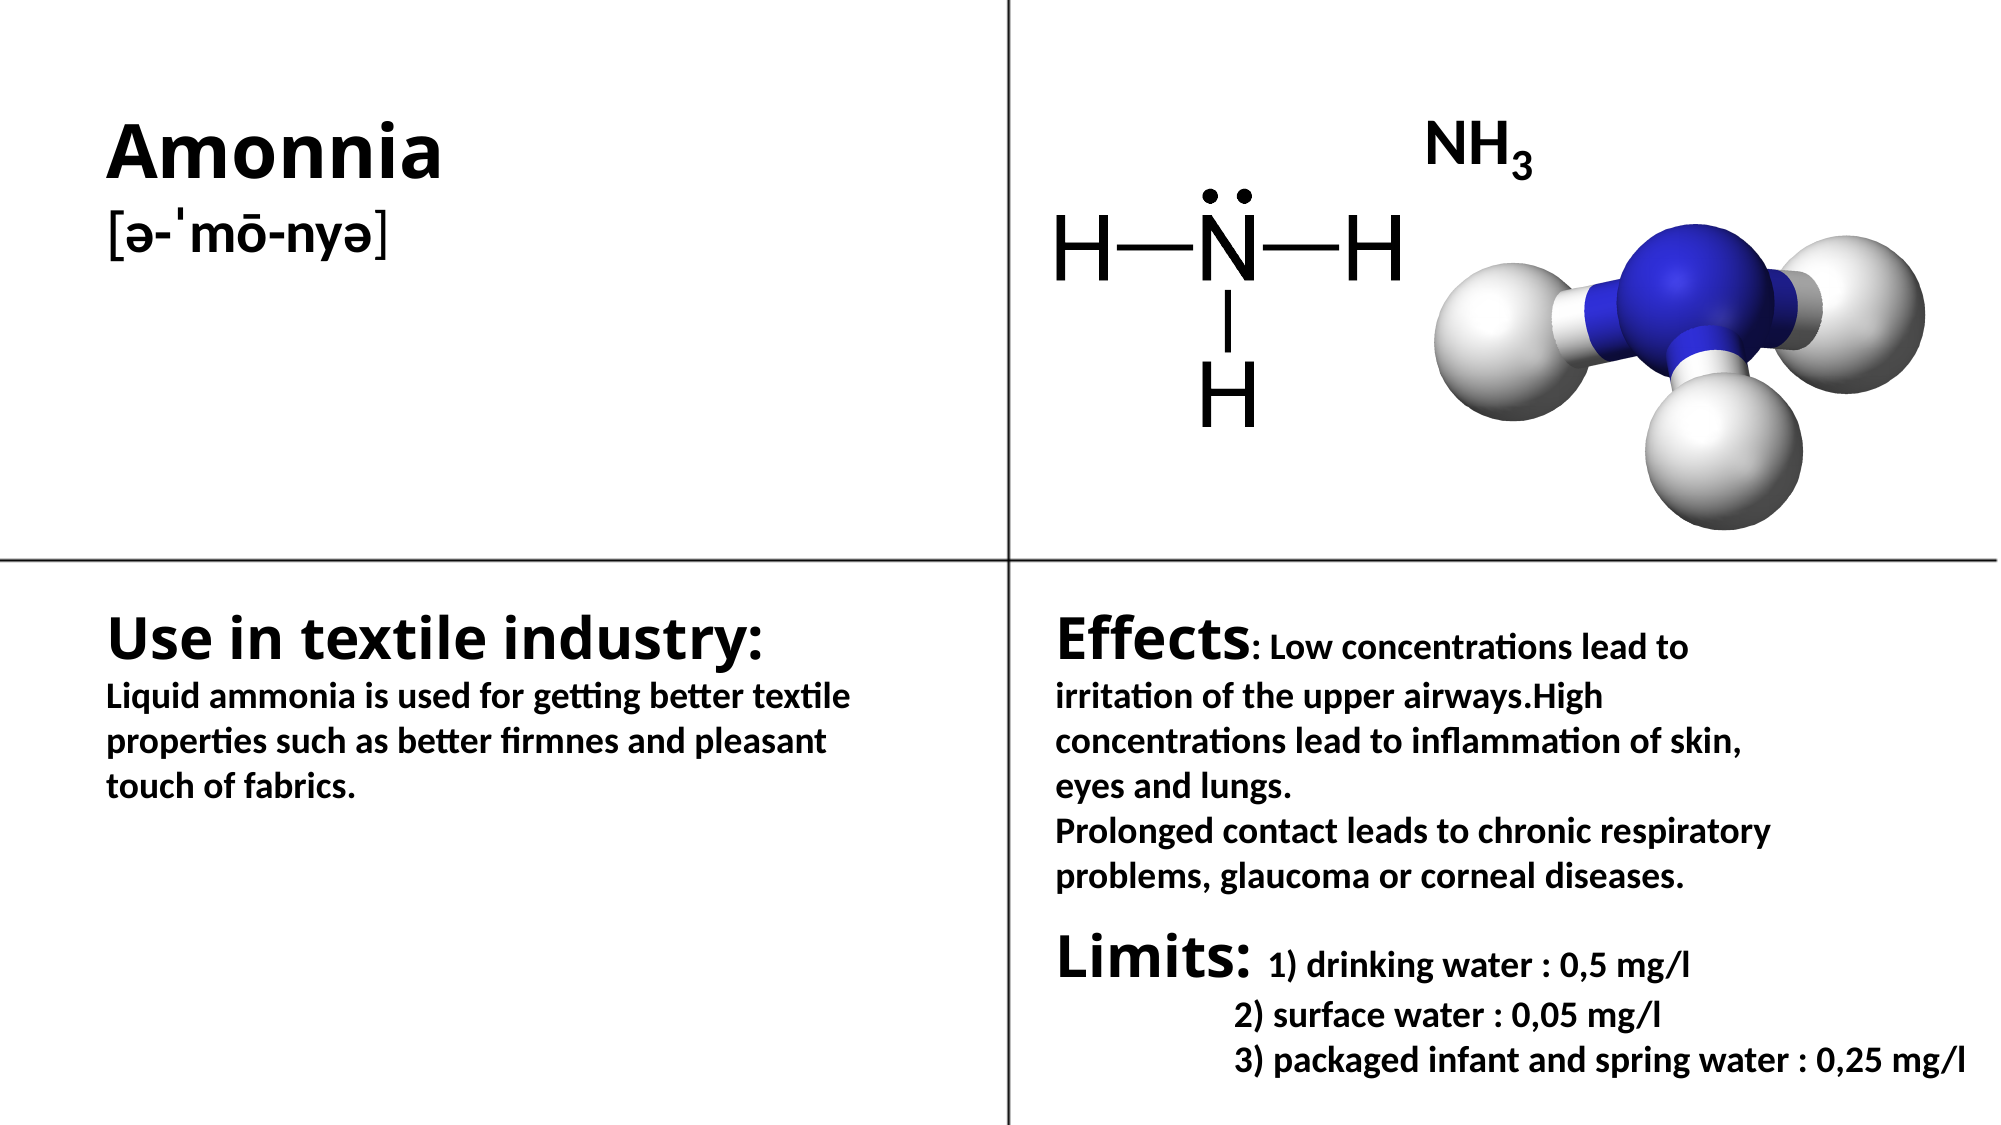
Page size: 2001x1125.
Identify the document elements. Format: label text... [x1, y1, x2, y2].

text_box Limits: 1) drinking water : 0,5 mg/l 2) surface water : 0,05 mg/l 3) packaged infant and spring water : 0,25 mg/l [1040, 912, 2000, 1125]
text_box Effects: Low concentrations lead to irritation of the upper airways.High concentrations lead to inflammation of skin, eyes and lungs. Prolonged contact leads to chronic respiratory problems, glaucoma or corneal diseases. [1040, 593, 1832, 912]
picture [0, 0, 2000, 1125]
text_box Amonnia [ə-ˈmō-nyə] [91, 96, 927, 365]
text_box Use in textile industry: Liquid ammonia is used for getting better textile properties such as better firmnes and pleasant touch of fabrics. [91, 593, 887, 958]
text_box NH3 [1409, 90, 1868, 186]
